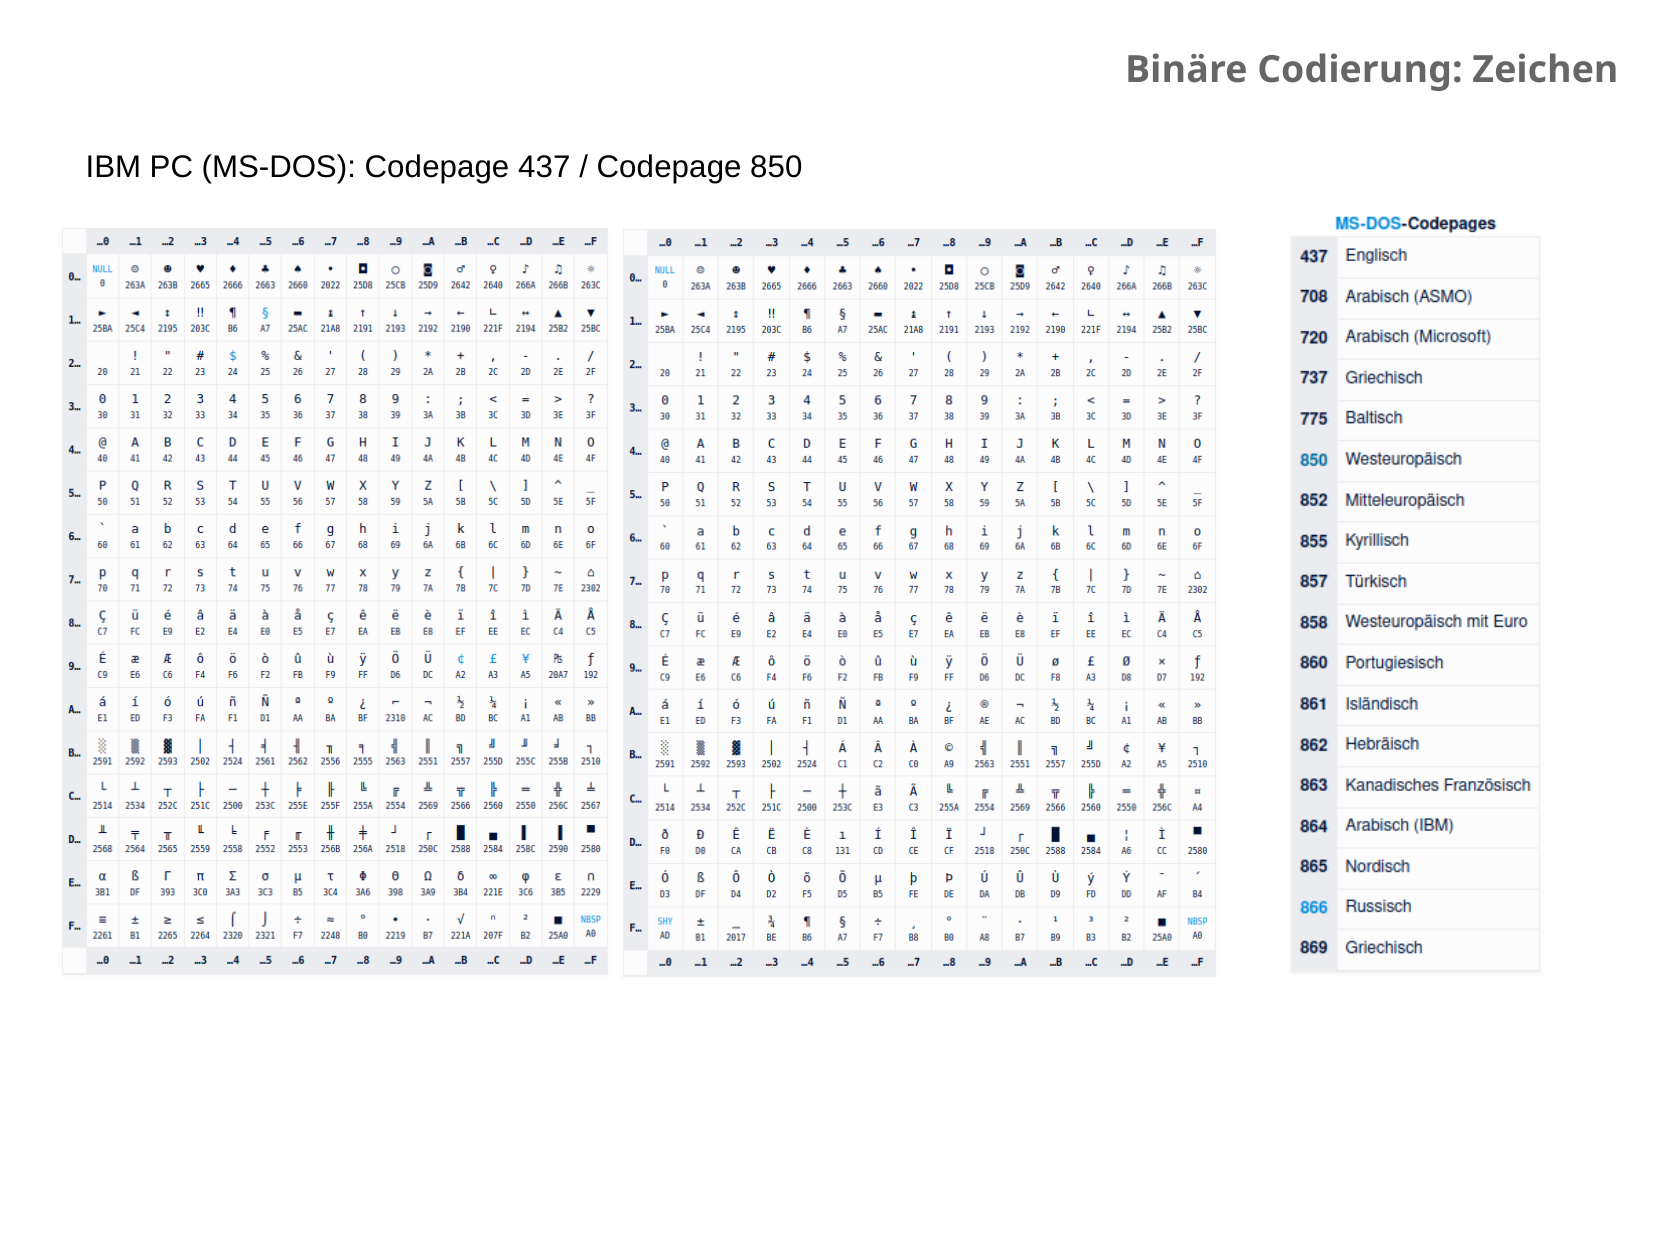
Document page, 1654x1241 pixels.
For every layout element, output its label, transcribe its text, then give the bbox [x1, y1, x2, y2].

picture [59, 224, 1222, 982]
picture [1287, 206, 1557, 981]
text_box Binäre Codierung: Zeichen [1110, 35, 1595, 87]
text_box IBM PC (MS-DOS): Codepage 437 / Codepage 850 [70, 141, 969, 199]
